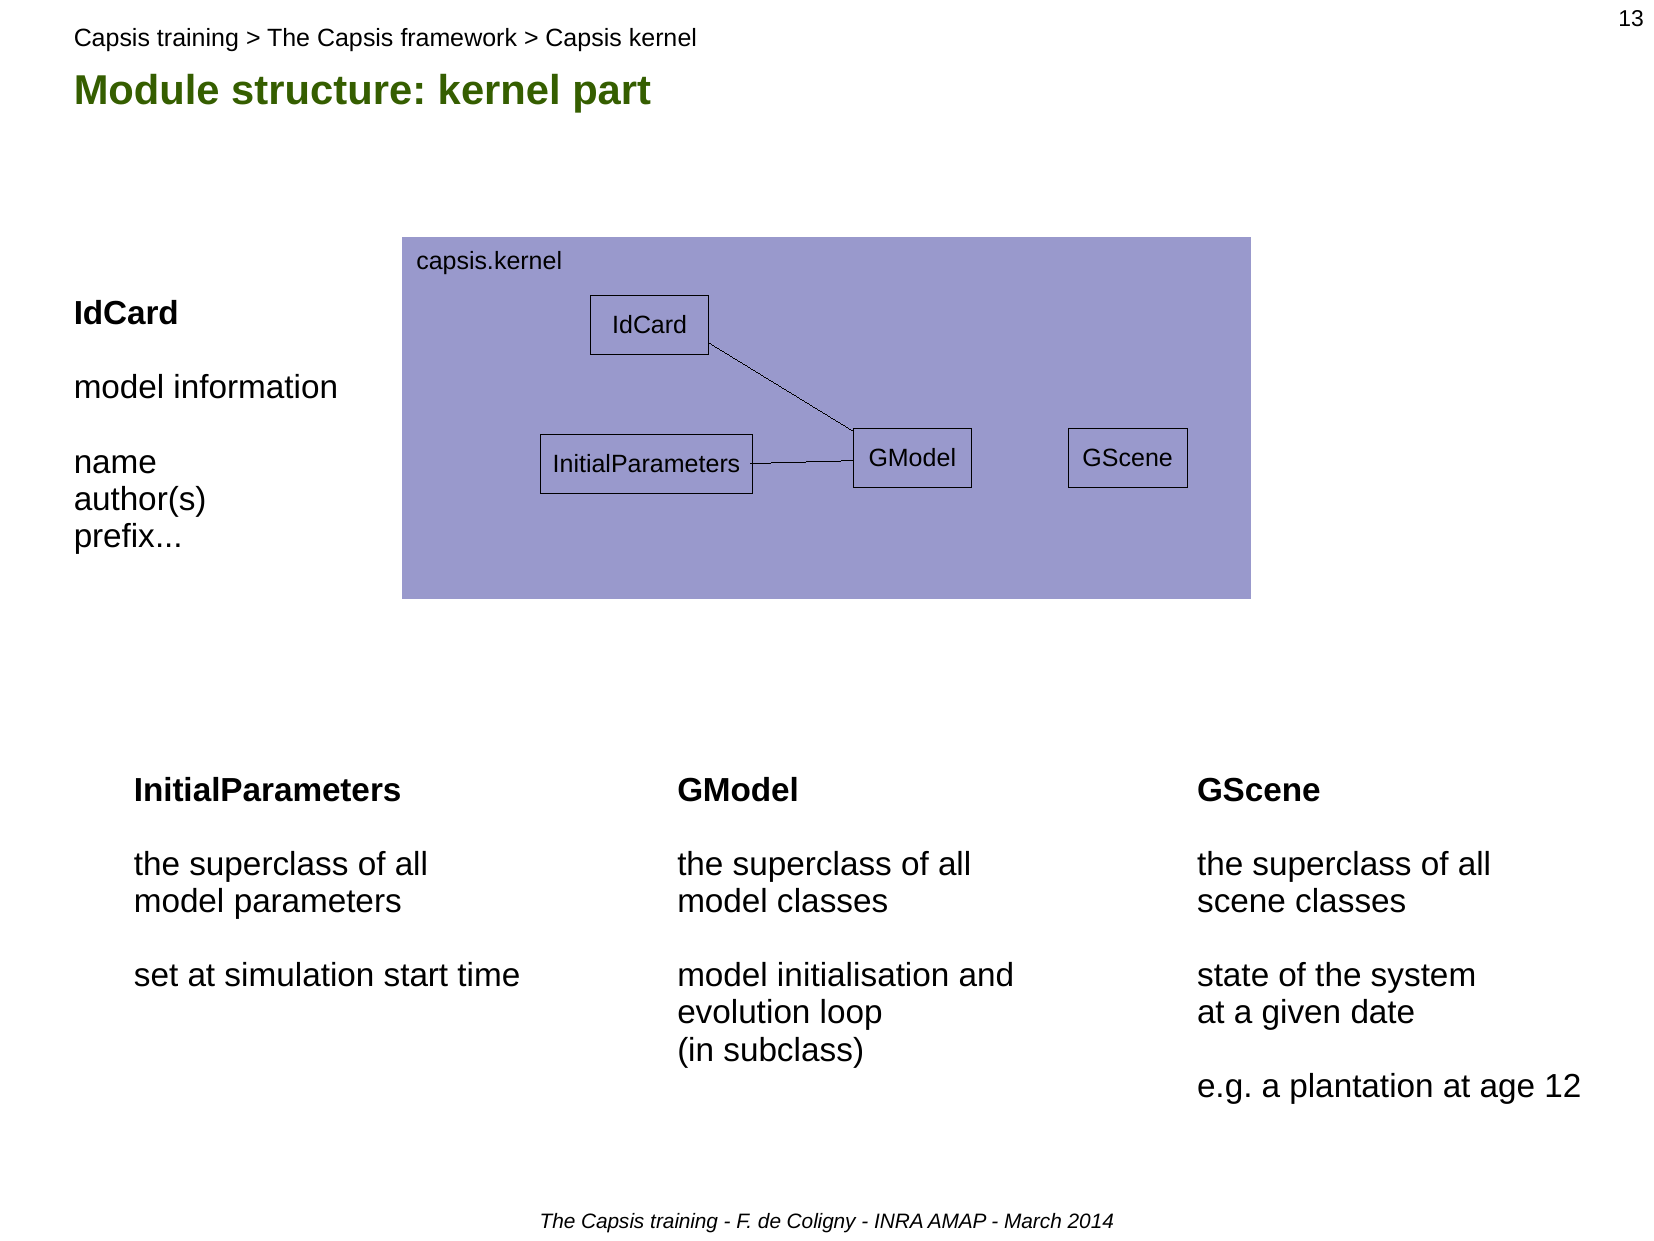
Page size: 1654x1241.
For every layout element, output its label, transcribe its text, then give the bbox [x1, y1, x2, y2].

text_box InitialParameters the superclass of all model parameters set at simulation start time [119, 764, 639, 1080]
text_box GScene the superclass of all scene classes state of the system at a given date e.g. a plantation at age 12 [1182, 764, 1654, 1117]
text_box IdCard [590, 295, 709, 355]
text_box The Capsis training - F. de Coligny - INRA AMAP - March 2014 [0, 1201, 1654, 1241]
text_box GModel [853, 428, 972, 488]
text_box Capsis training > The Capsis framework > Capsis kernel [59, 16, 1004, 59]
text_box [401, 236, 1252, 600]
text_box GModel the superclass of all model classes model initialisation and evolution loop (in subclass) [662, 764, 1065, 1117]
text_box IdCard model information name author(s) prefix... [59, 287, 363, 603]
text_box InitialParameters [540, 434, 753, 494]
text_box capsis.kernel [401, 239, 733, 283]
text_box GScene [1068, 428, 1188, 488]
text_box Module structure: kernel part [59, 59, 1016, 121]
